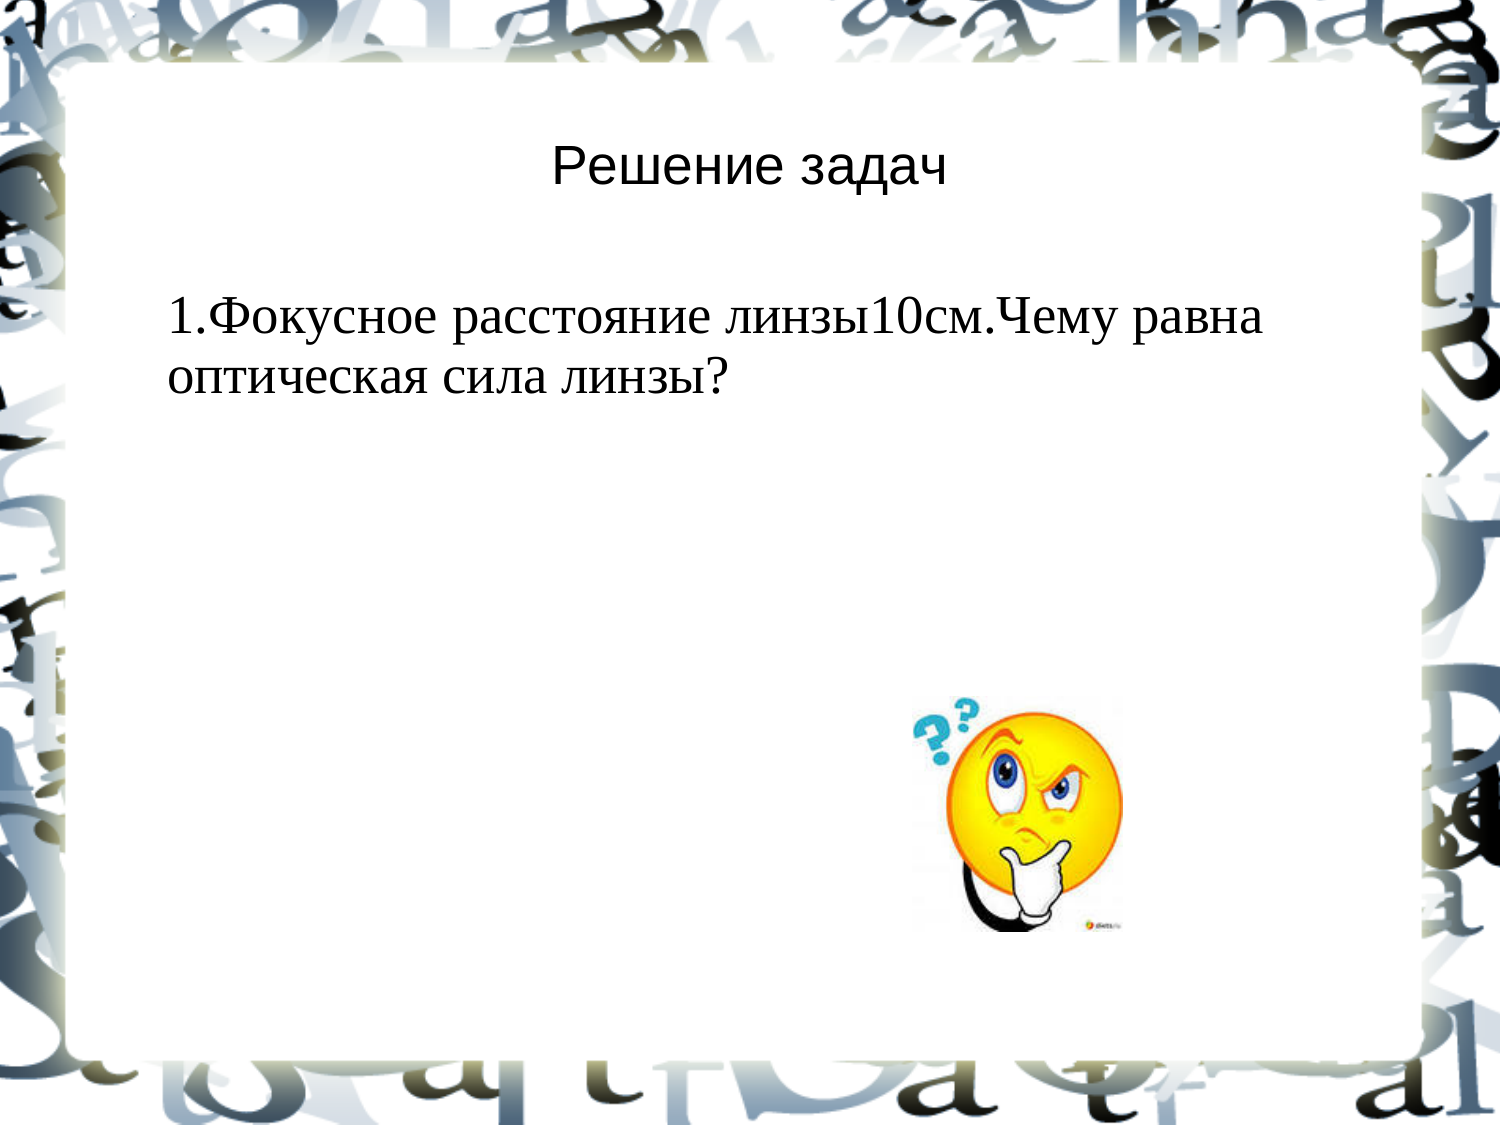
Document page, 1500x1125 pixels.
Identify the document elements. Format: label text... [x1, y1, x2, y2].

list 1.Фокусное расстояние линзы10см.Чему равна оптическая сила линзы? [96, 284, 1388, 938]
title Решение задач [75, 71, 1425, 260]
picture [0, 0, 1500, 1125]
